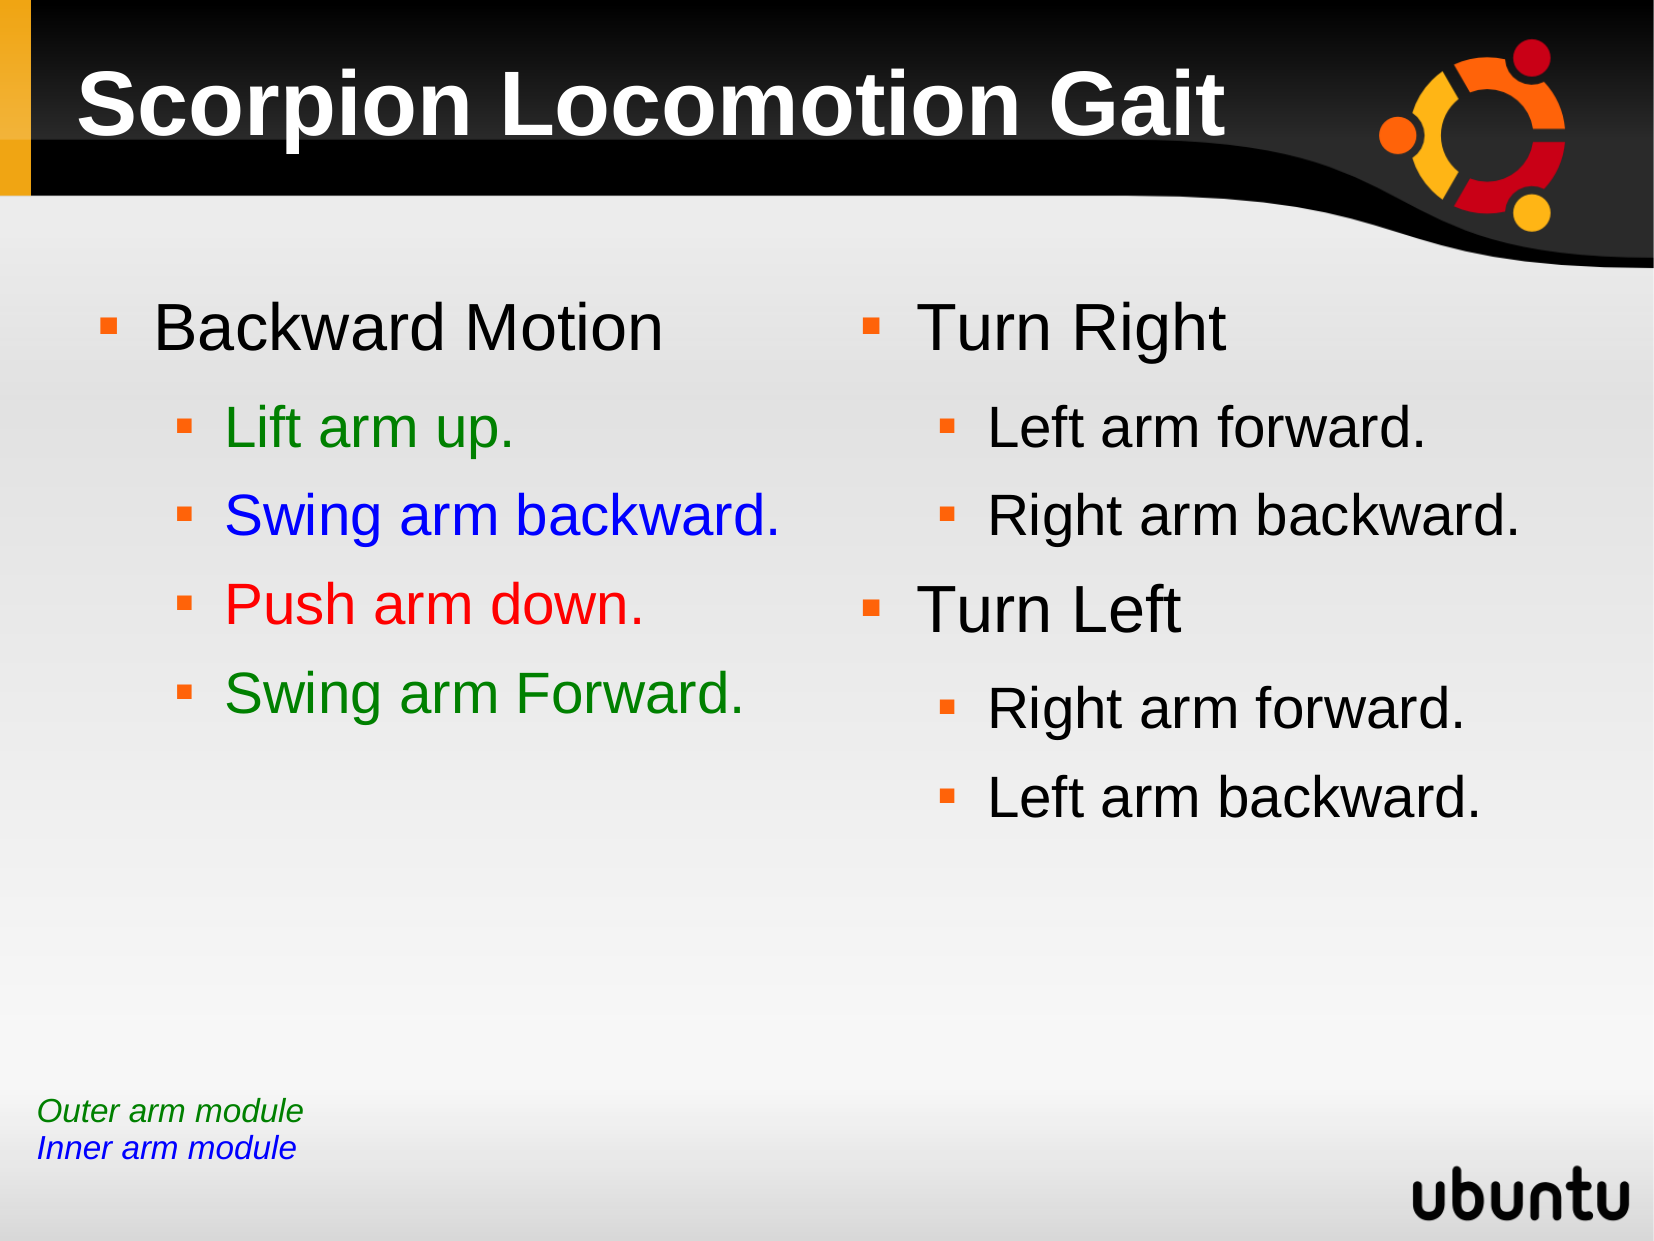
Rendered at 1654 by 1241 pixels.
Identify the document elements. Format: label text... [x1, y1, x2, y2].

picture [0, 0, 1654, 1241]
title Scorpion Locomotion Gait [76, 0, 1565, 208]
list Backward Motion Lift arm up. Swing arm backward. Push arm down. Swing arm Forward. [82, 290, 809, 788]
text_box Outer arm module Inner arm module [21, 1085, 360, 1175]
list Turn Right Left arm forward. Right arm backward. Turn Left Right arm forward. Left arm backward. [845, 290, 1572, 1094]
